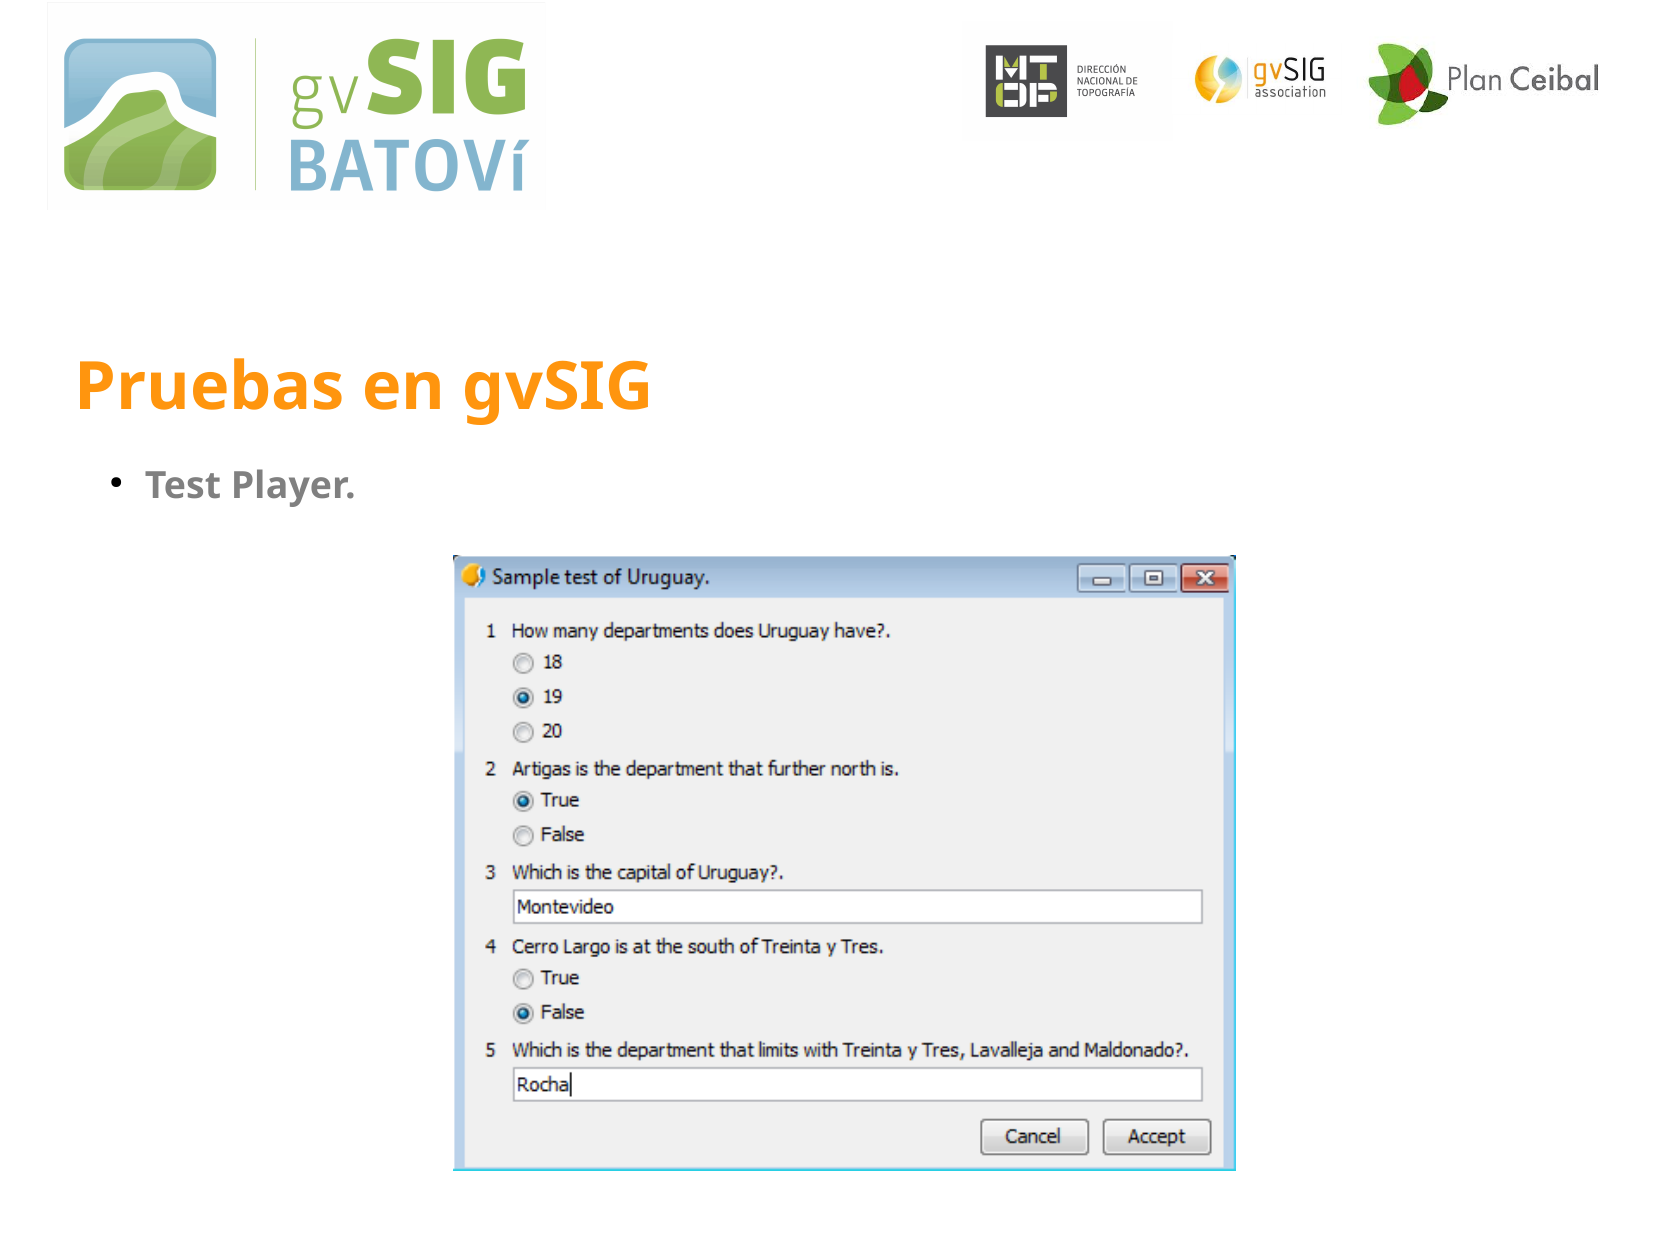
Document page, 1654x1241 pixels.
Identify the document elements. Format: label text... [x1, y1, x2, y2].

picture [1343, 23, 1626, 142]
list Pruebas en gvSIG Test Player. [74, 338, 1563, 817]
picture [453, 817, 1236, 1171]
picture [962, 21, 1342, 141]
